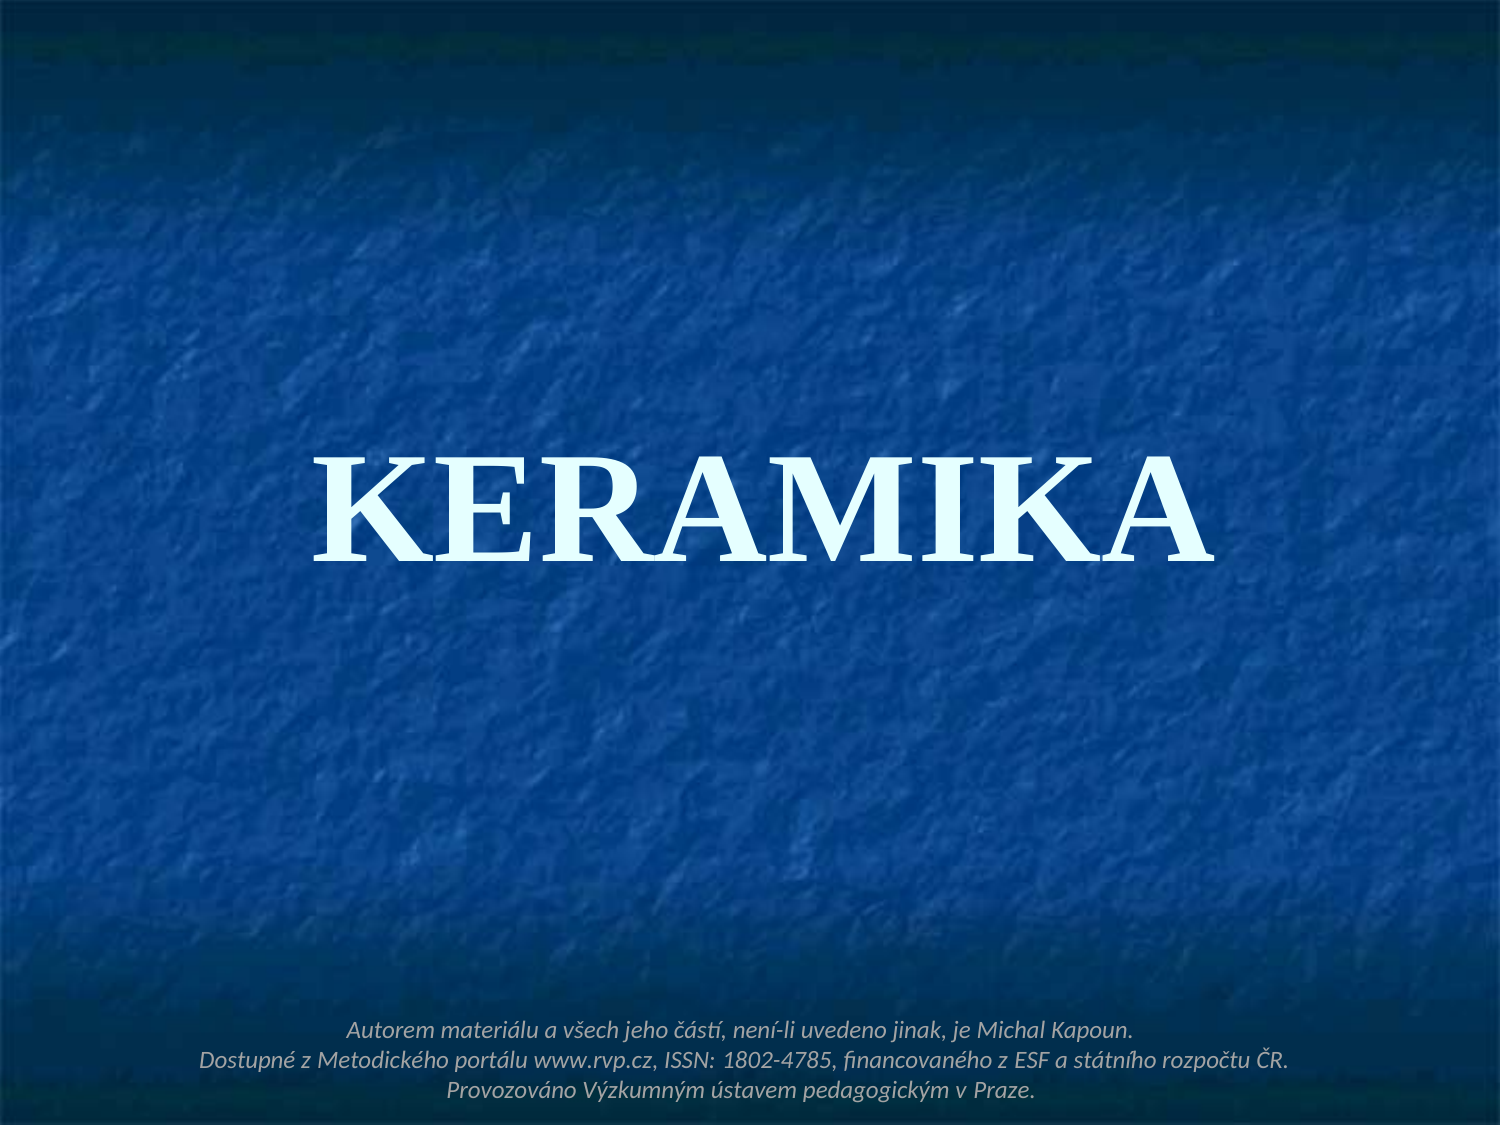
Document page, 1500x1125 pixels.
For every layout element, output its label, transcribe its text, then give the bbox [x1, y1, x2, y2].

title KERAMIKA [88, 385, 1439, 611]
picture [0, 0, 1500, 1125]
text_box Autorem materiálu a všech jeho částí, není-li uvedeno jinak, je Michal Kapoun. Dostupné z Metodického portálu www.rvp.cz, ISSN: 1802-4785, financovaného z ESF a státního rozpočtu ČR. Provozováno Výzkumným ústavem pedagogickým v Praze. [147, 1011, 1341, 1106]
